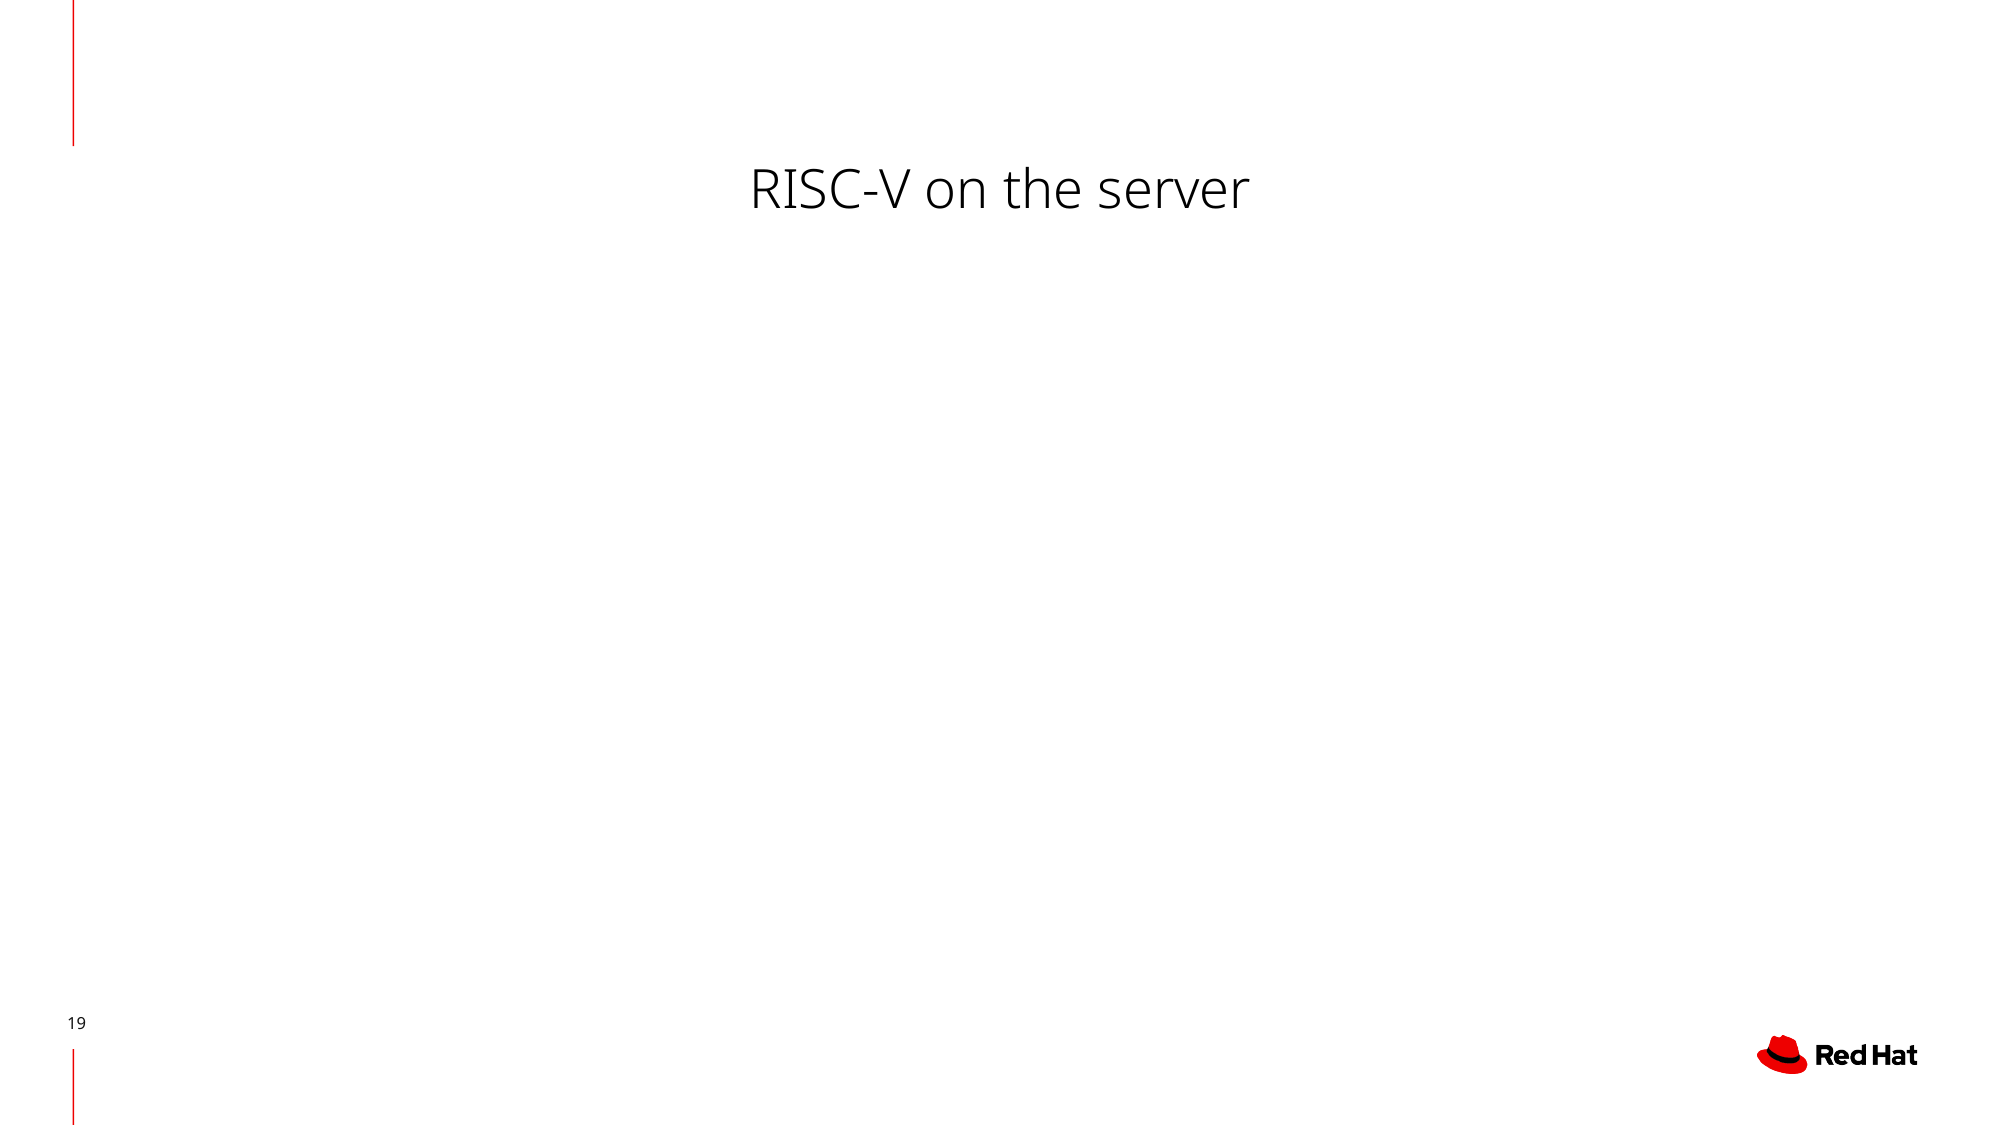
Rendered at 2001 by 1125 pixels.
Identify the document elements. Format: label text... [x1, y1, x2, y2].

title RISC-V on the server [288, 154, 1714, 314]
picture [1757, 1035, 1918, 1074]
